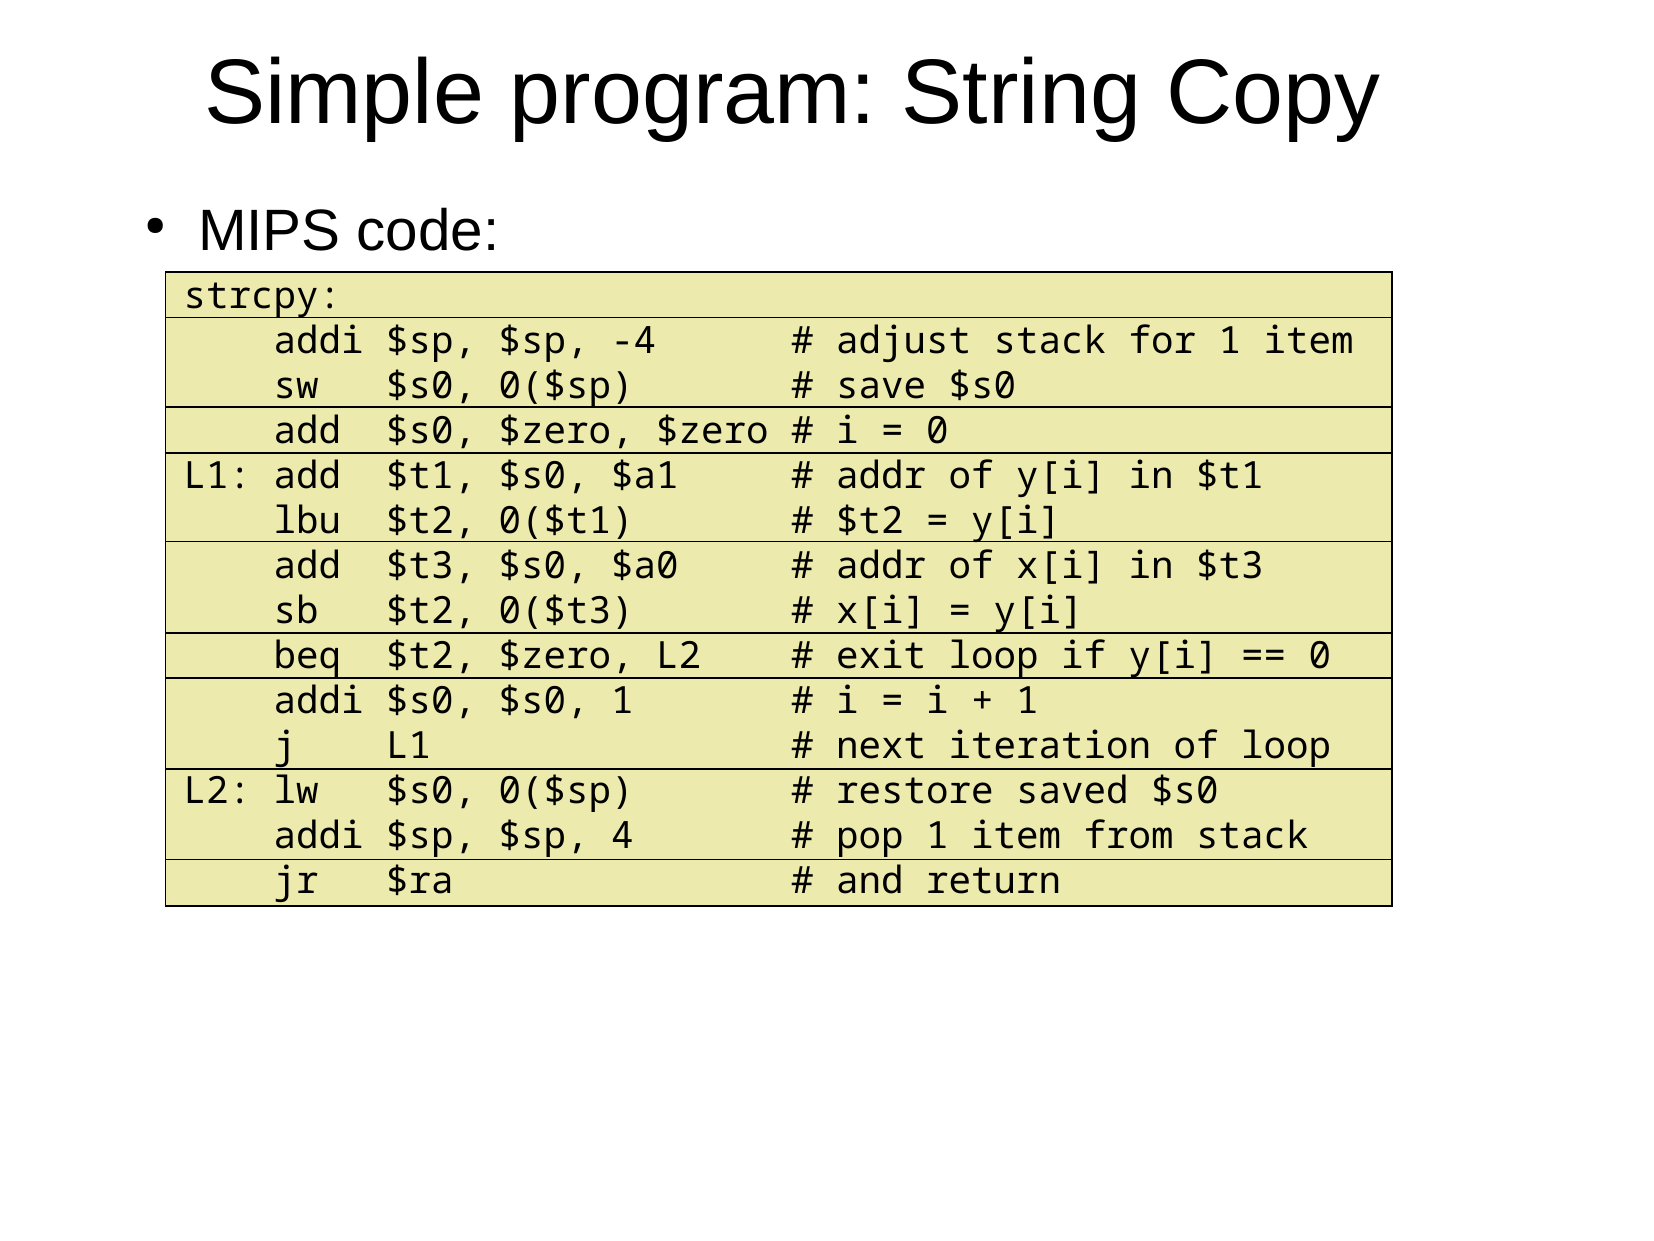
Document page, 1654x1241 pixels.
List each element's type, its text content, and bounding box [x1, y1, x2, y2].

title Simple program: String Copy [112, 23, 1468, 149]
list MIPS code: strcpy: addi $sp, $sp, -4 # adjust stack for 1 item sw $s0, 0($sp) # save $s0 add $s0, $zero, $zero # i = 0 L1: add $t1, $s0, $a1 # addr of y[i] in $t1 lbu $t2, 0($t1) # $t2 = y[i] add $t3, $s0, $a0 # addr of x[i] in $t3 sb $t2, 0($t3) # x[i] = y[i] beq $t2, $zero, L2 # exit loop if y[i] == 0 addi $s0, $s0, 1 # i = i + 1 j L1 # next iteration of loop L2: lw $s0, 0($sp) # restore saved $s0 addi $sp, $sp, 4 # pop 1 item from stack jr $ra # and return [112, 184, 1469, 1024]
